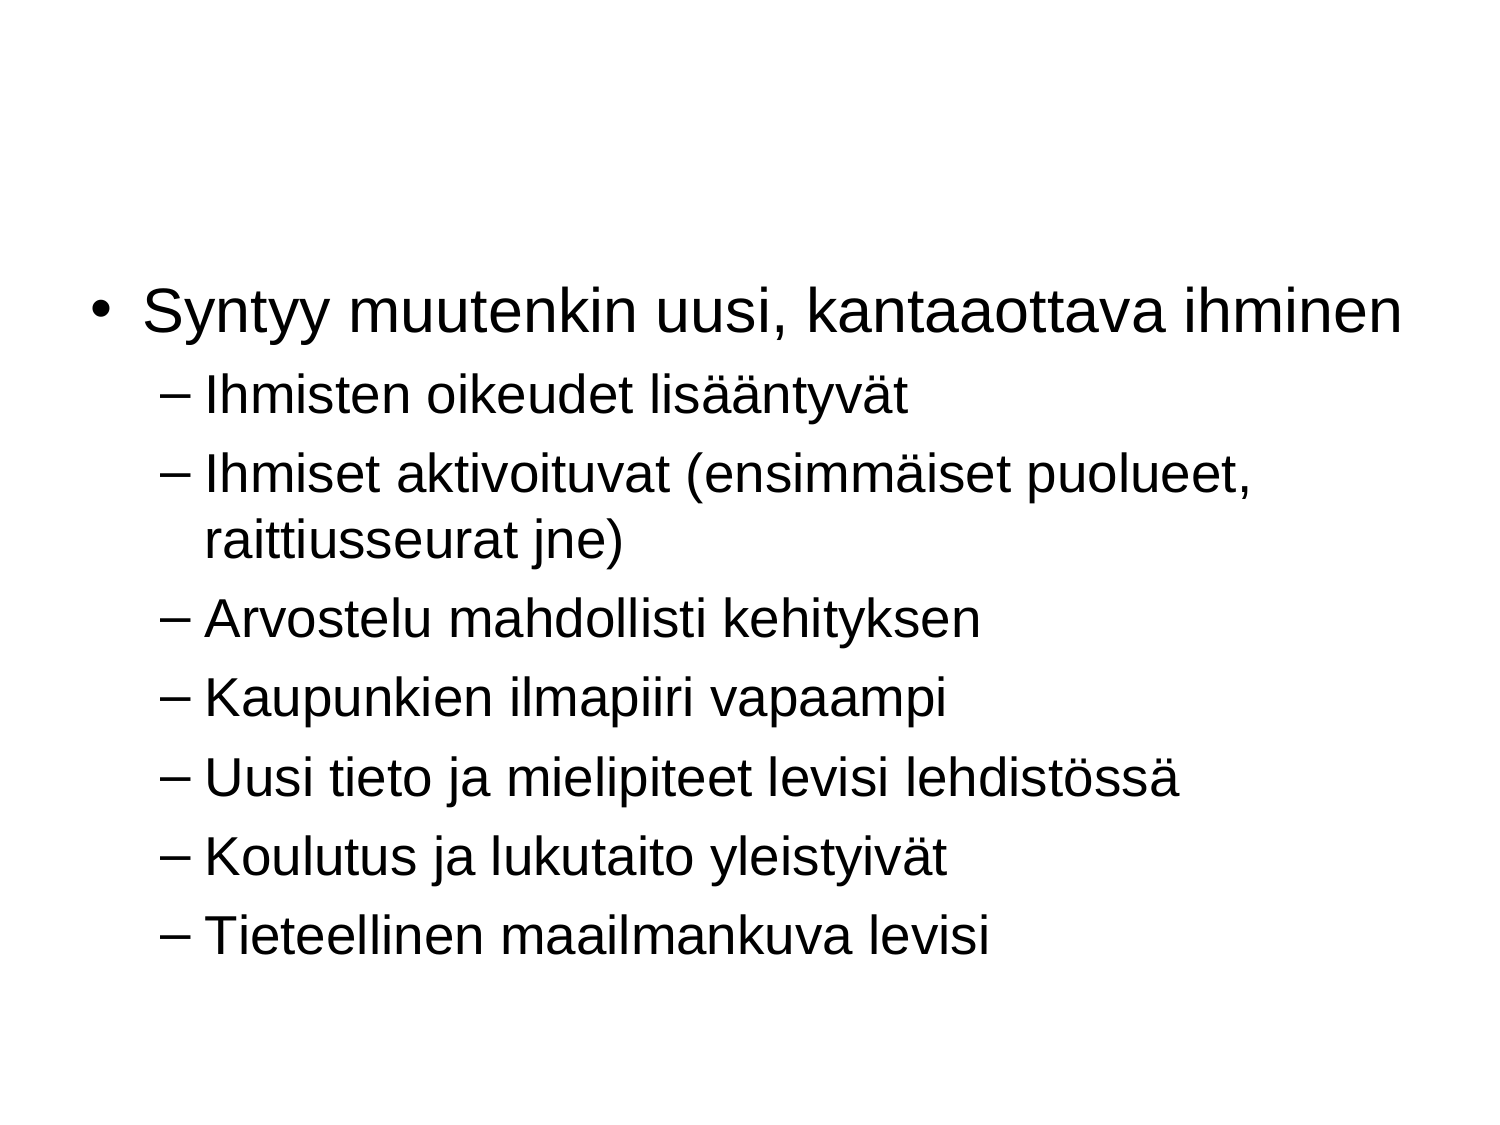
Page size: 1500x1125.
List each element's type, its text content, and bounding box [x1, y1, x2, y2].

list Syntyy muutenkin uusi, kantaaottava ihminen Ihmisten oikeudet lisääntyvät Ihmiset aktivoituvat (ensimmäiset puolueet, raittiusseurat jne) Arvostelu mahdollisti kehityksen Kaupunkien ilmapiiri vapaampi Uusi tieto ja mielipiteet levisi lehdistössä Koulutus ja lukutaito yleistyivät Tieteellinen maailmankuva levisi [75, 262, 1426, 1005]
